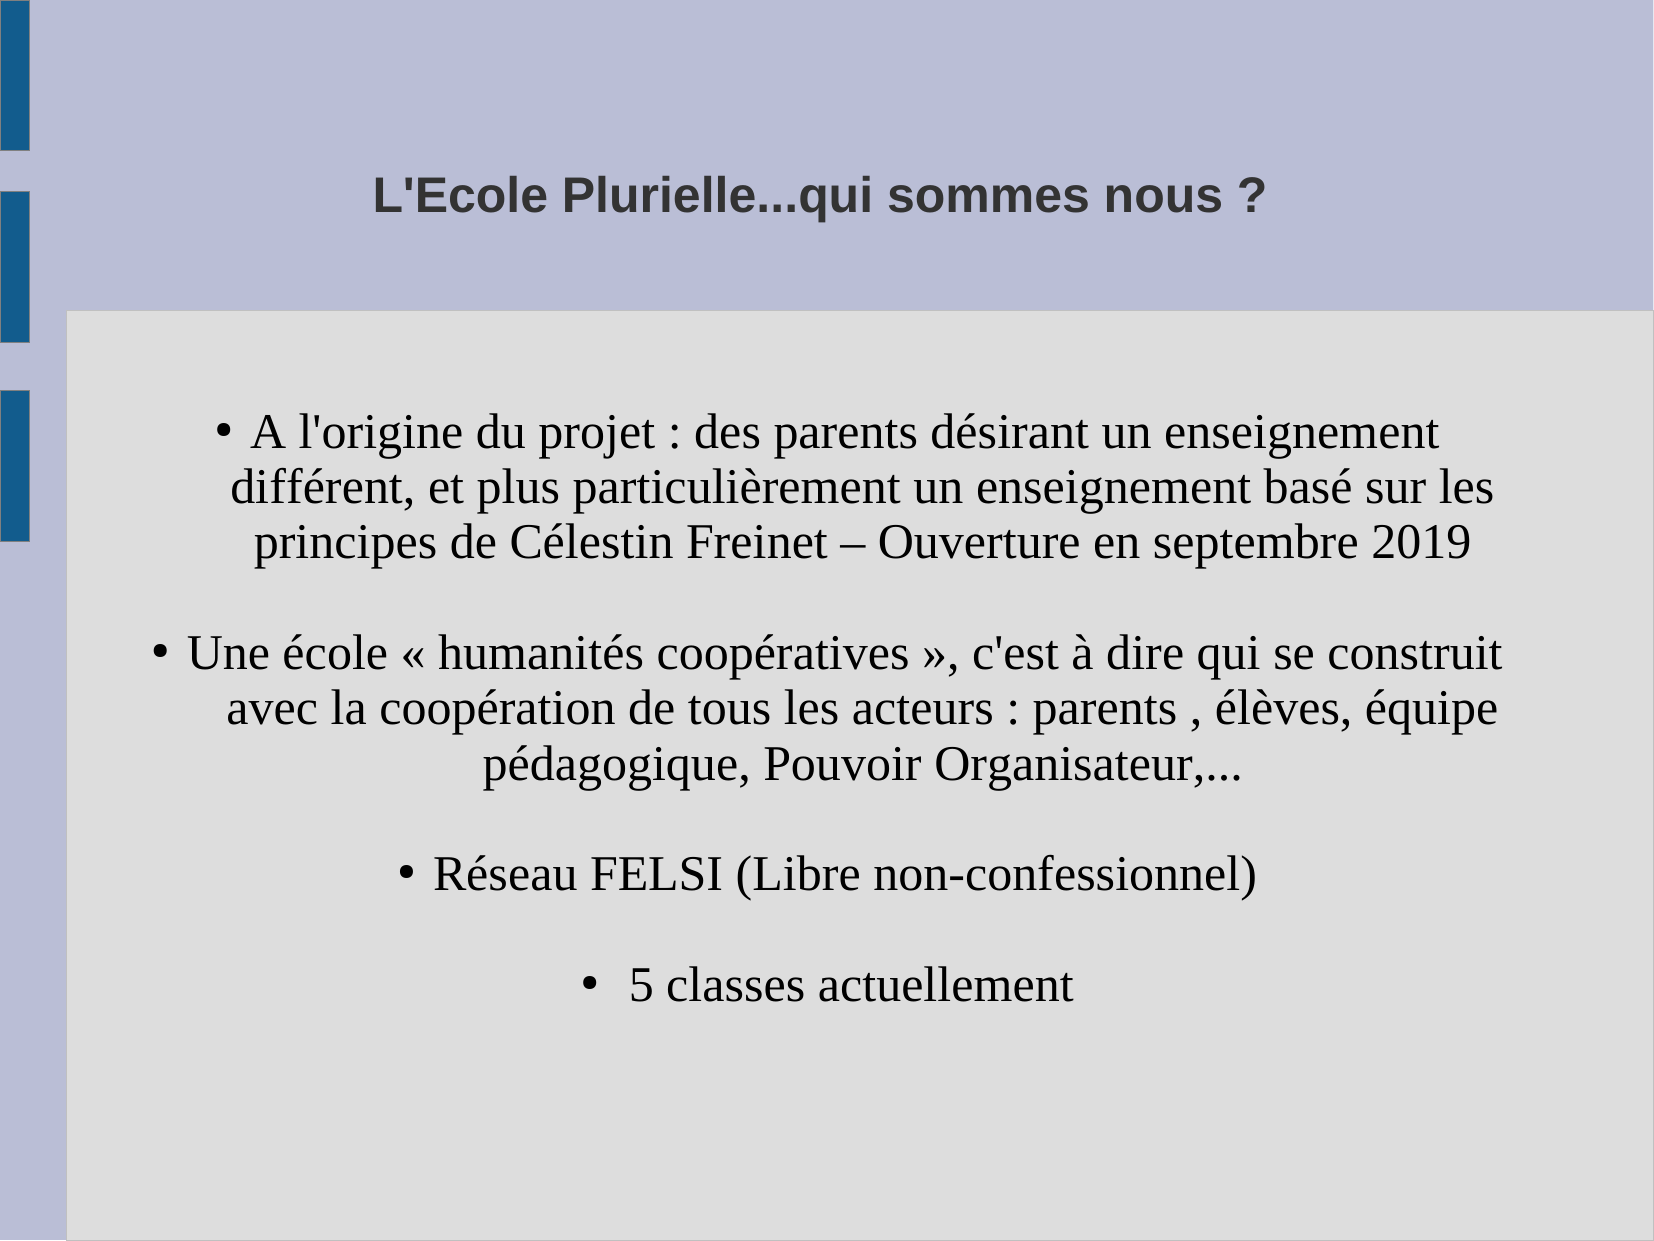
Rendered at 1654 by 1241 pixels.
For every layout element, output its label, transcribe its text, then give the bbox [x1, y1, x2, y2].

title L'Ecole Plurielle...qui sommes nous ? [121, 91, 1534, 299]
subtitle A l'origine du projet : des parents désirant un enseignement différent, et plus particulièrement un enseignement basé sur les principes de Célestin Freinet – Ouverture en septembre 2019 Une école « humanités coopératives », c'est à dire qui se construit avec la coopération de tous les acteurs : parents , élèves, équipe pédagogique, Pouvoir Organisateur,... Réseau FELSI (Libre non-confessionnel) 5 classes actuellement [121, 344, 1534, 1127]
